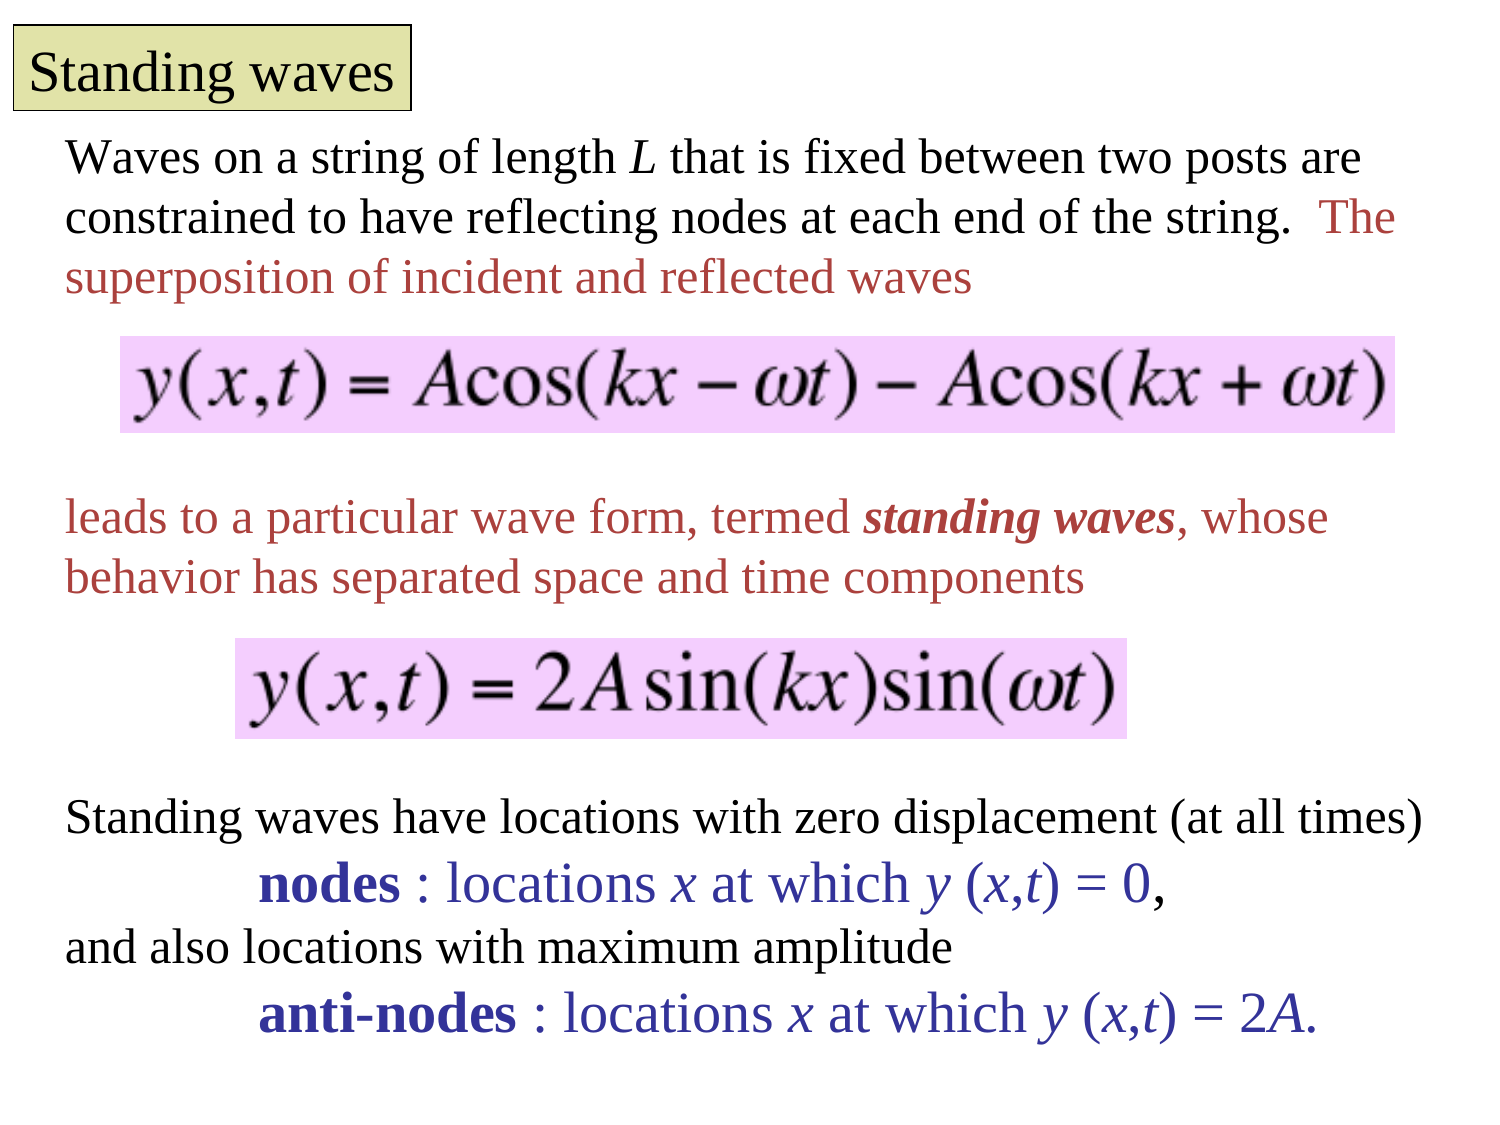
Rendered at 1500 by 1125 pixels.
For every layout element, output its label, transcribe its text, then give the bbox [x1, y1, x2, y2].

picture [120, 336, 1395, 433]
picture [235, 638, 1127, 739]
text_box Waves on a string of length L that is fixed between two posts are constrained to have reflecting nodes at each end of the string. The superposition of incident and reflected waves leads to a particular wave form, termed standing waves, whose behavior has separated space and time components Standing waves have locations with zero displacement (at all times) nodes : locations x at which y (x,t) = 0, and also locations with maximum amplitude anti-nodes : locations x at which y (x,t) = 2A. [50, 116, 1463, 1052]
text_box Standing waves [13, 24, 411, 111]
